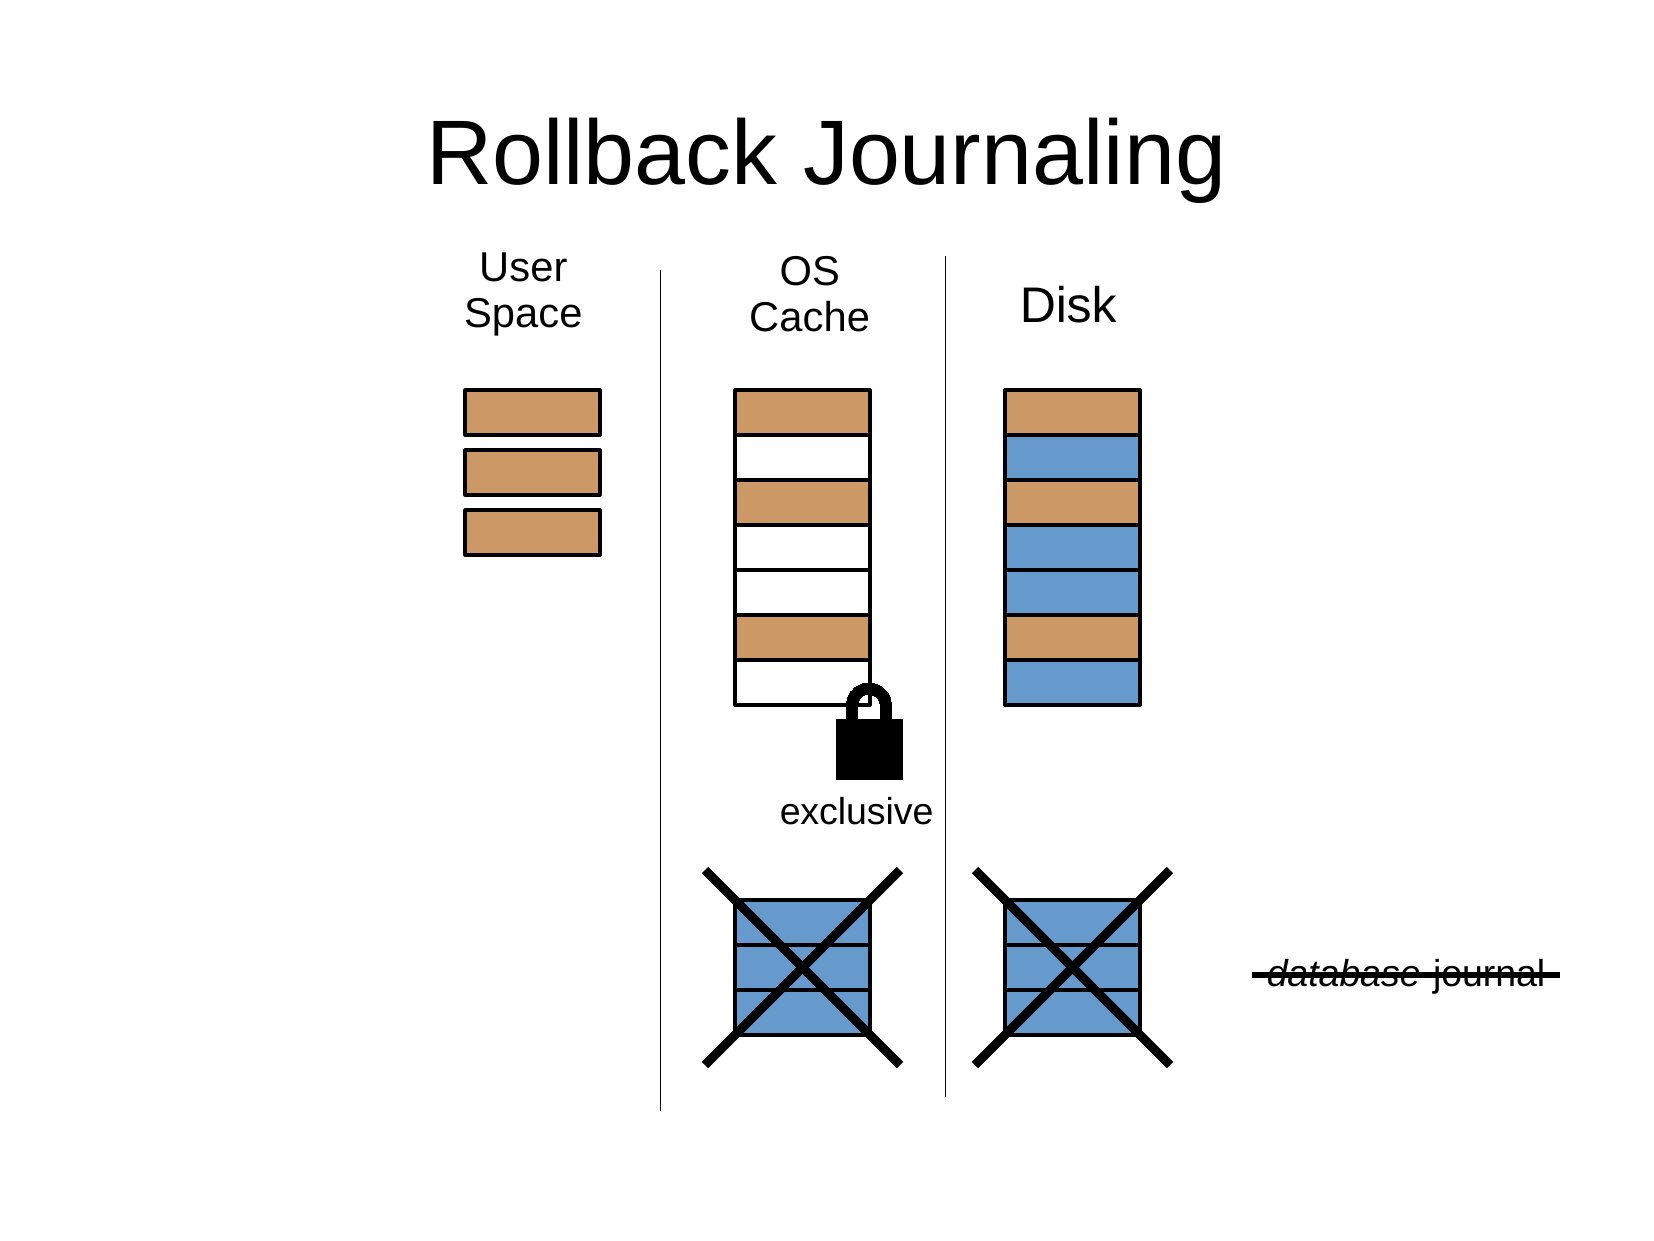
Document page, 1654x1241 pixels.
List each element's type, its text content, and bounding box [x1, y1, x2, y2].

text_box [1005, 390, 1141, 706]
text_box User Space [449, 236, 616, 346]
text_box [743, 900, 862, 960]
text_box [465, 390, 601, 436]
text_box Disk [1005, 270, 1132, 342]
text_box [465, 450, 601, 496]
text_box [735, 390, 903, 780]
text_box [1012, 975, 1133, 1036]
text_box [1013, 900, 1132, 960]
text_box [1005, 908, 1065, 1027]
text_box [735, 908, 795, 1027]
text_box [810, 907, 871, 1028]
text_box [742, 975, 863, 1036]
text_box exclusive [765, 783, 949, 841]
text_box [465, 510, 601, 556]
text_box [1080, 907, 1141, 1028]
text_box OS Cache [734, 240, 901, 349]
text_box database-journal [1252, 945, 1561, 1002]
title Rollback Journaling [82, 49, 1571, 257]
